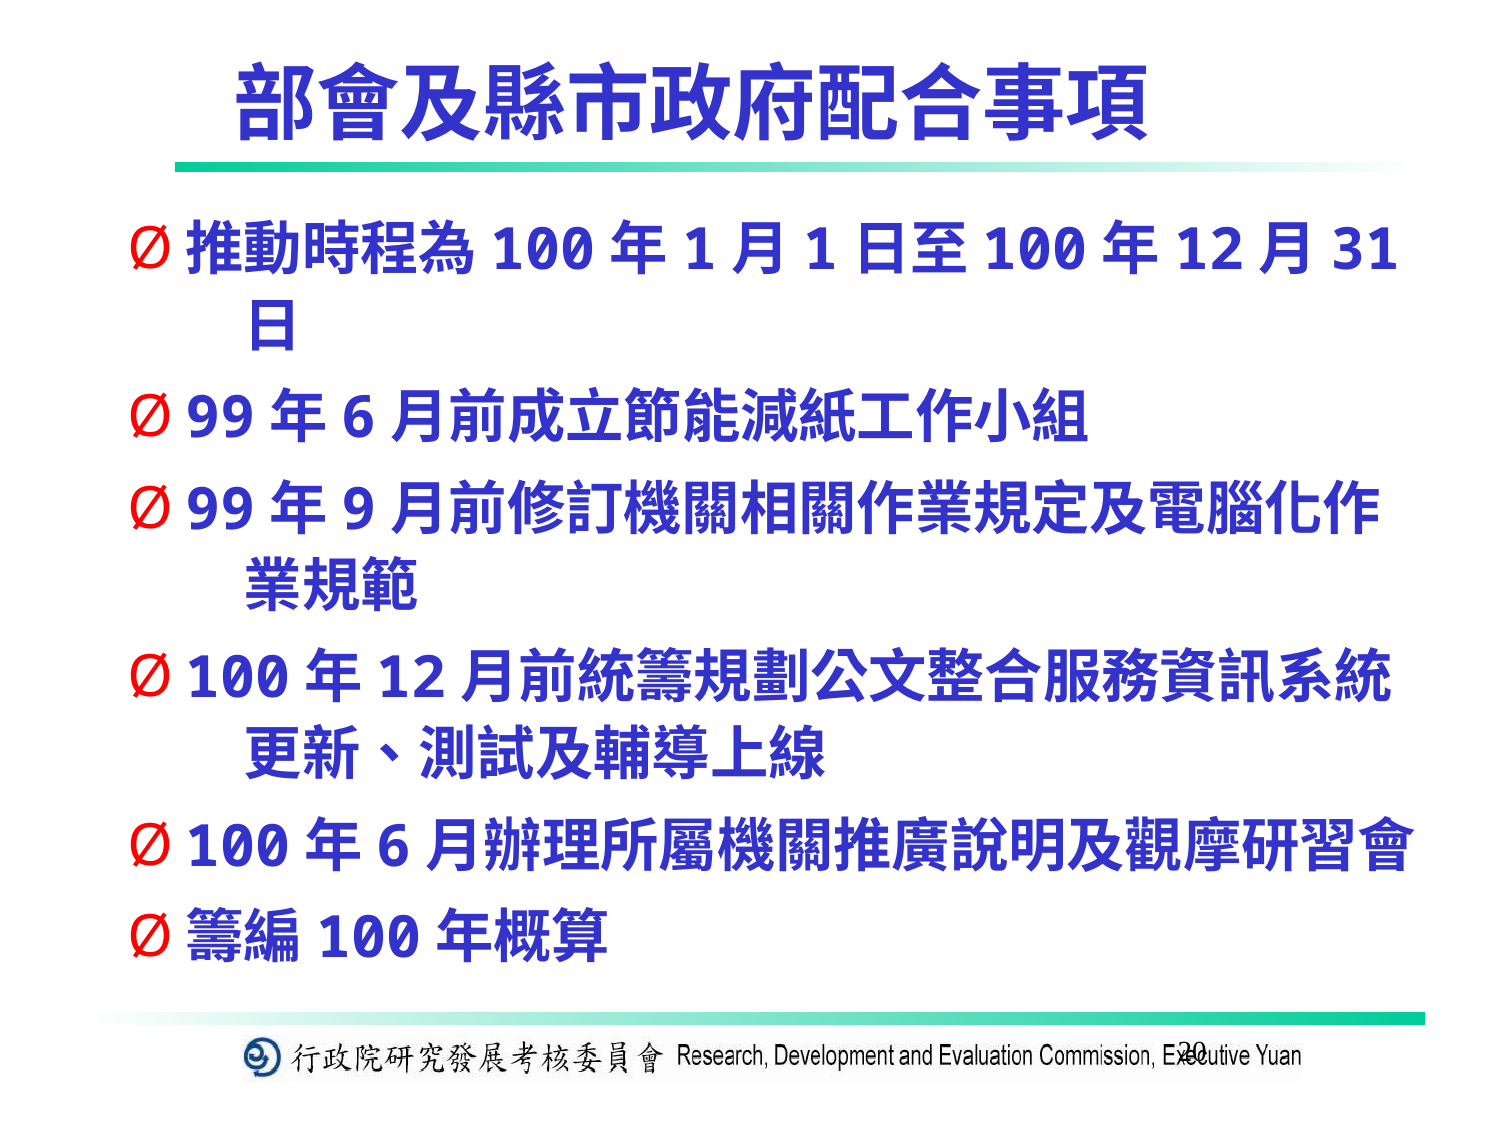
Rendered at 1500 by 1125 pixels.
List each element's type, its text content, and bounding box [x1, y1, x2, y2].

text_box [1162, 1012, 1476, 1101]
text_box 推動時程為100年1月1日至100年12月31日 99年6月前成立節能減紙工作小組 99年9月前修訂機關相關作業規定及電腦化作業規範 100年12月前統籌規劃公文整合服務資訊系統更新、測試及輔導上線 100年6月辦理所屬機關推廣說明及觀摩研習會 籌編100年概算 [112, 196, 1434, 988]
text_box 部會及縣市政府配合事項 [218, 42, 1199, 158]
